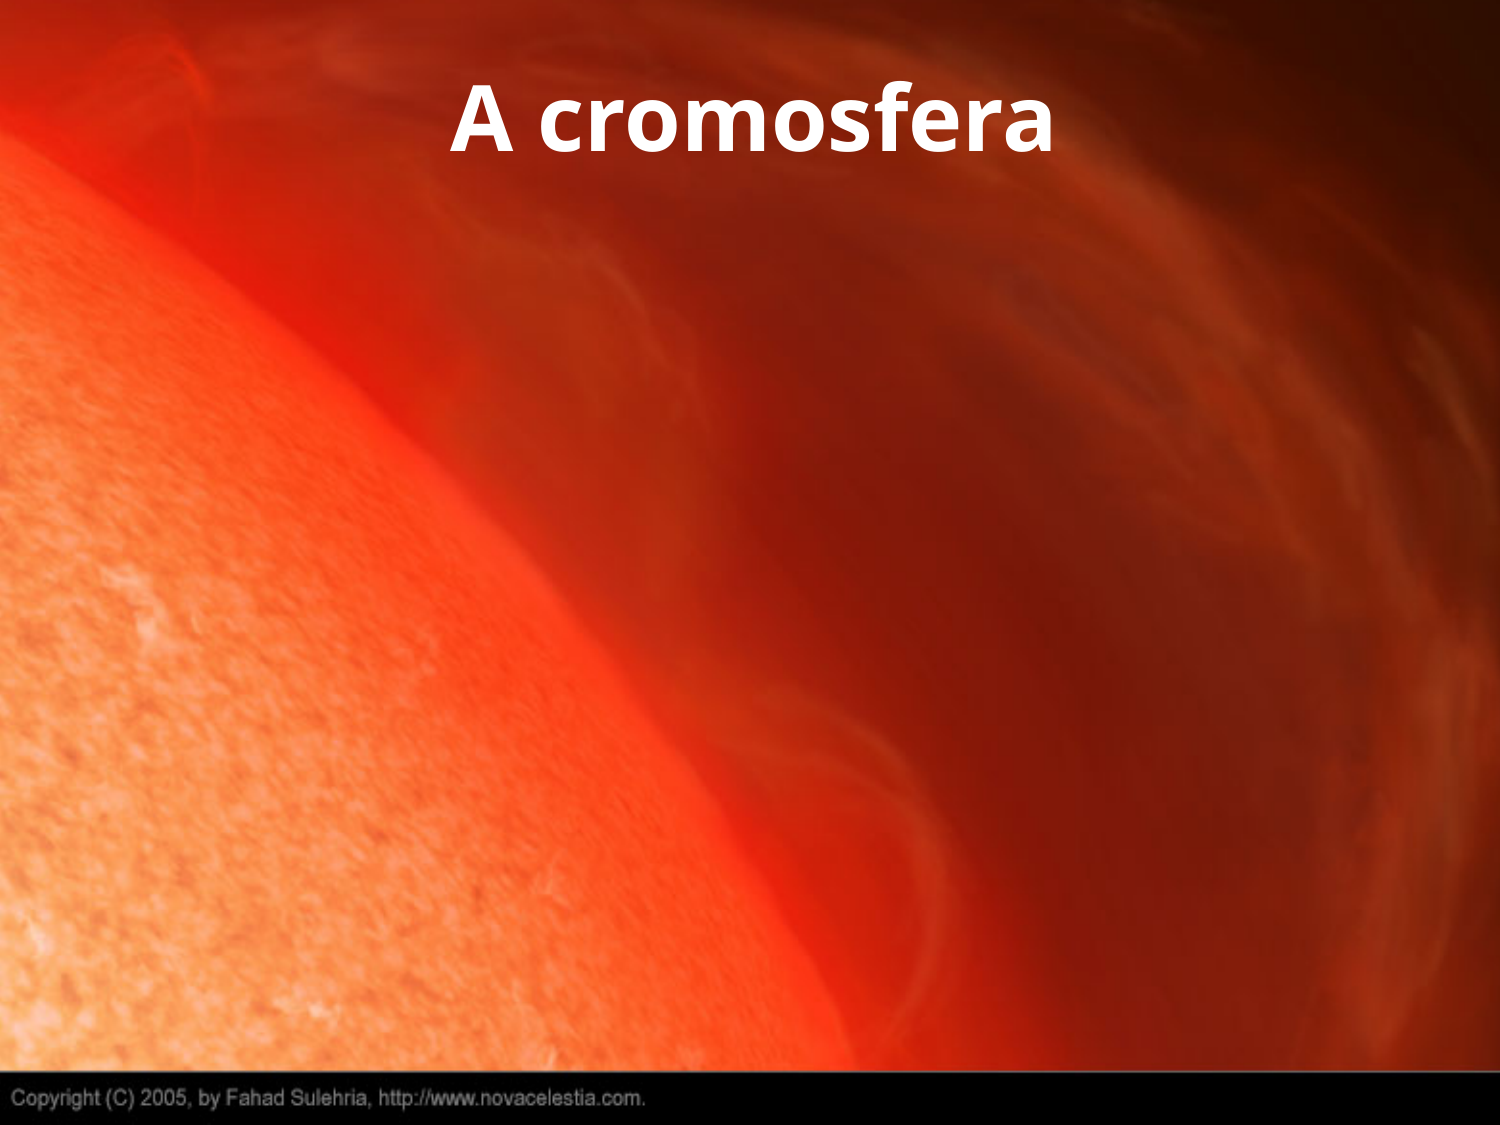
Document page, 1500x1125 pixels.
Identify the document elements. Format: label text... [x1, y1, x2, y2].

title A cromosfera [117, 20, 1393, 209]
picture [0, 0, 1500, 1125]
